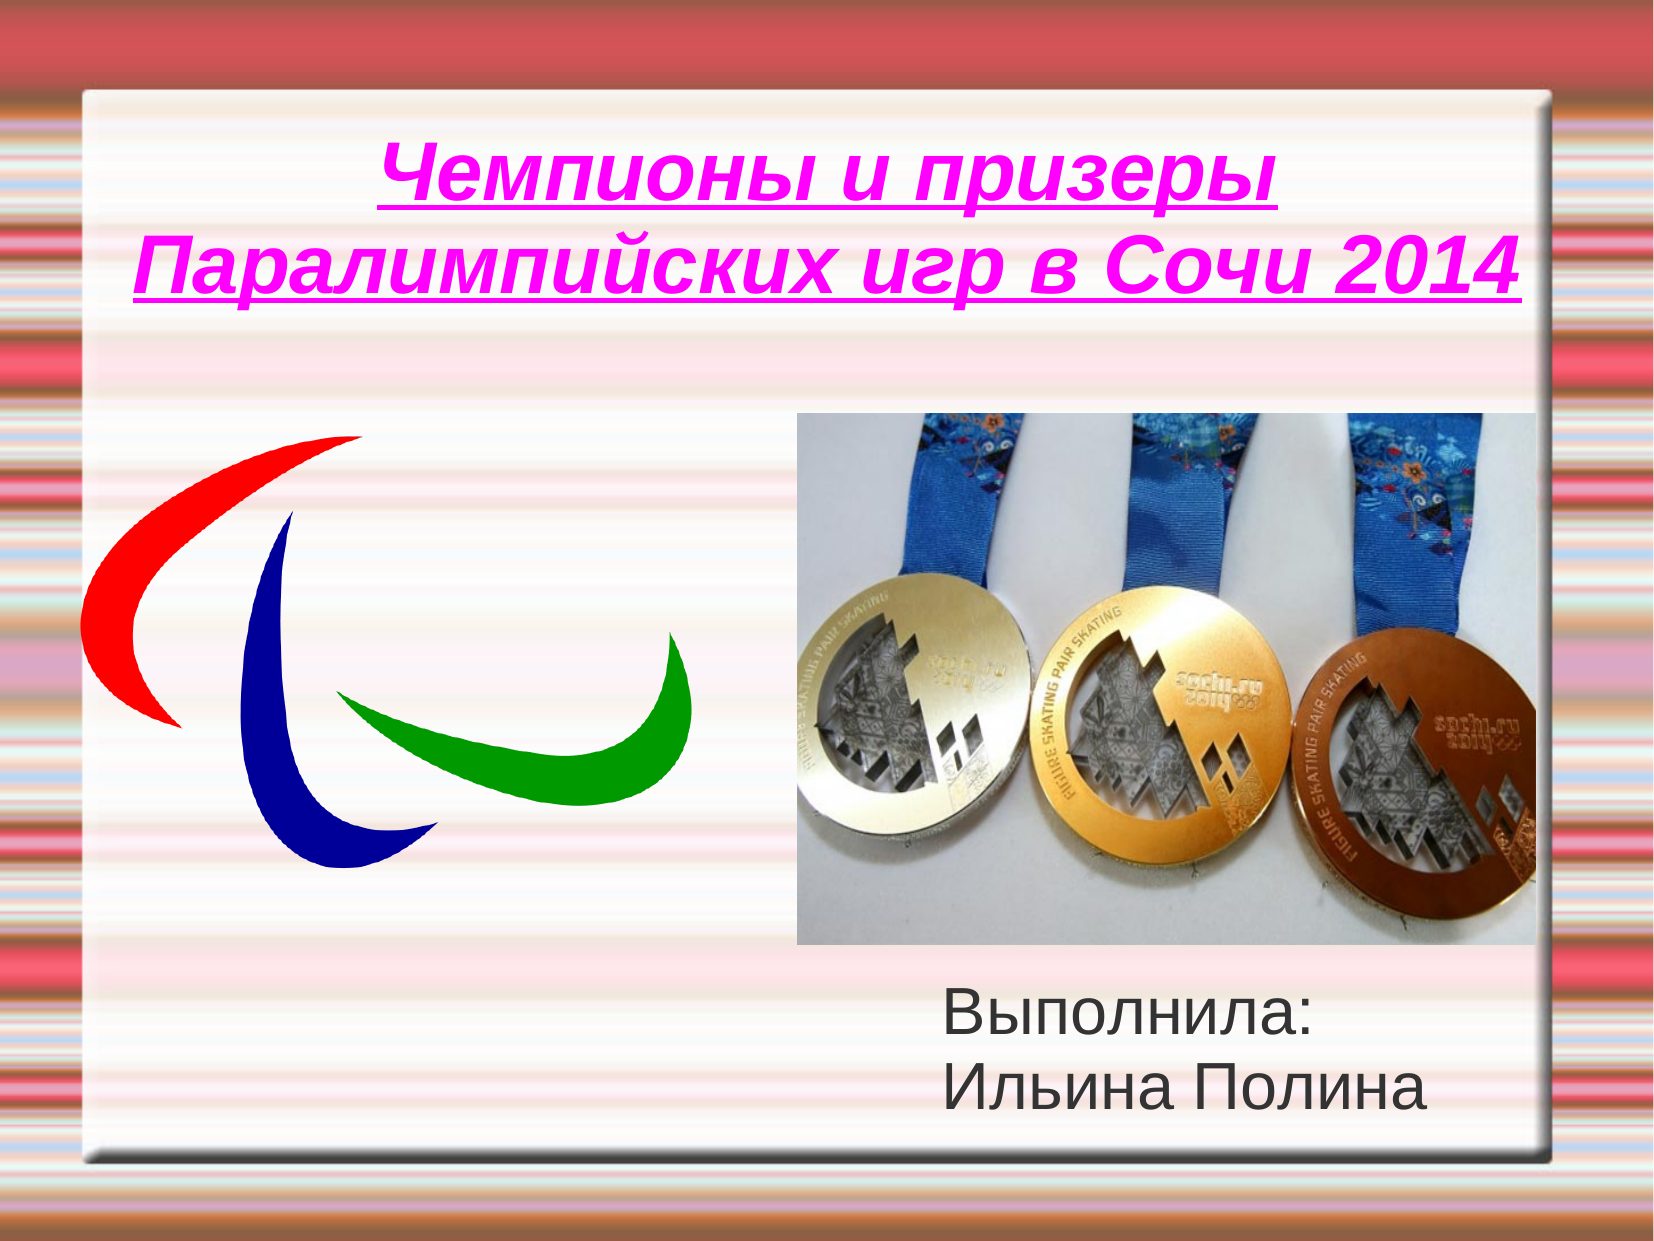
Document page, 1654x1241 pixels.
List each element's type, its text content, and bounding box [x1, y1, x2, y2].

picture [0, 0, 1654, 1241]
list Выполнила: Ильина Полина [858, 974, 1595, 1124]
title Чемпионы и призеры Паралимпийских игр в Сочи 2014 [121, 114, 1534, 322]
